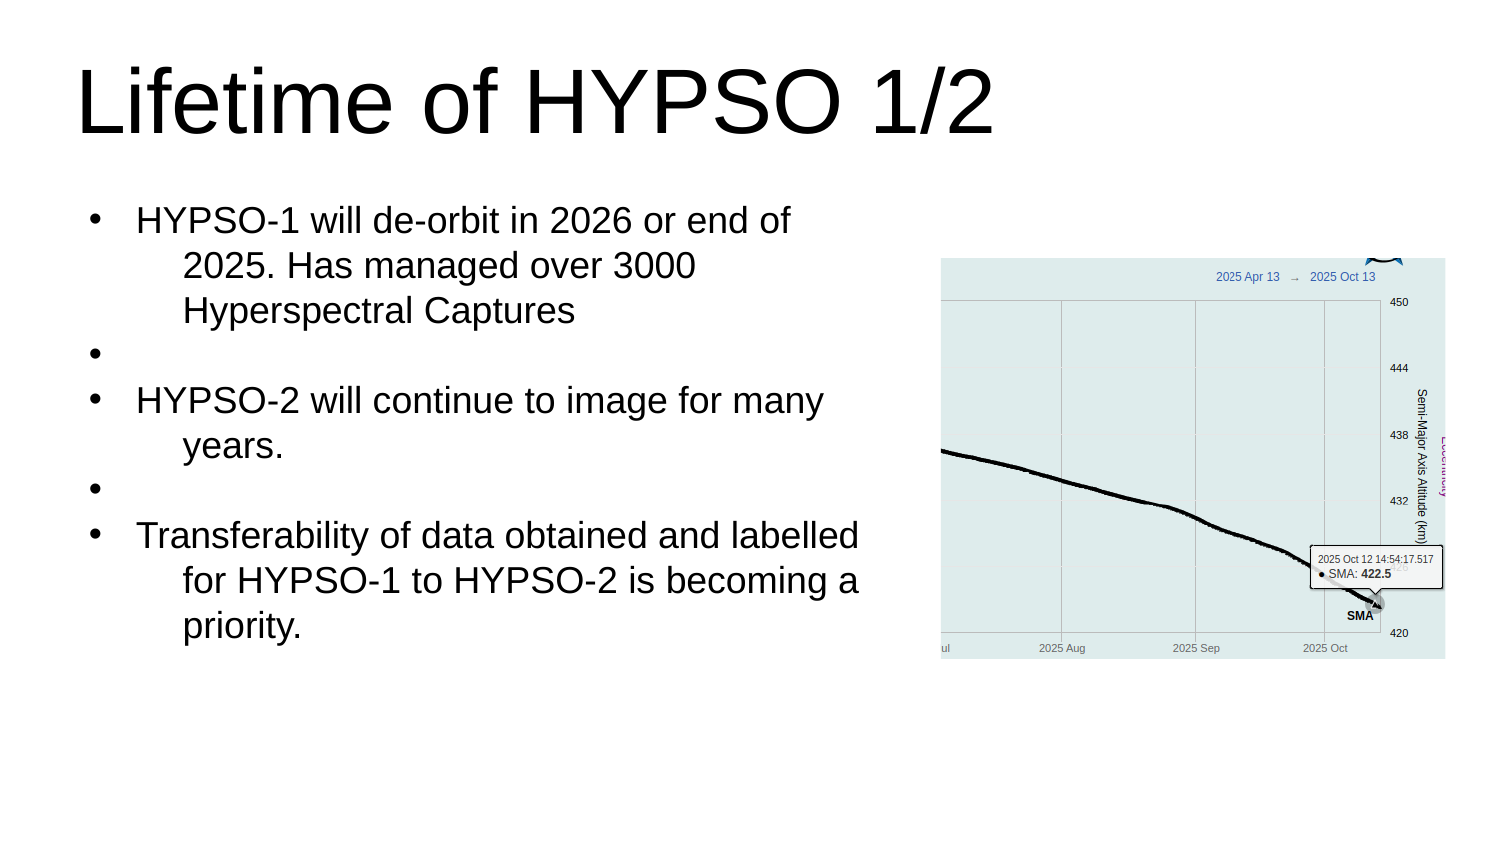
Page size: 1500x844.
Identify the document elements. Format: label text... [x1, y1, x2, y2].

text_box HYPSO-1 will de-orbit in 2026 or end of 2025. Has managed over 3000 Hyperspectral Captures HYPSO-2 will continue to image for many years. Transferability of data obtained and labelled for HYPSO-1 to HYPSO-2 is becoming a priority. [73, 188, 881, 659]
title Lifetime of HYPSO 1/2 [75, 33, 1425, 175]
picture [940, 258, 1446, 659]
